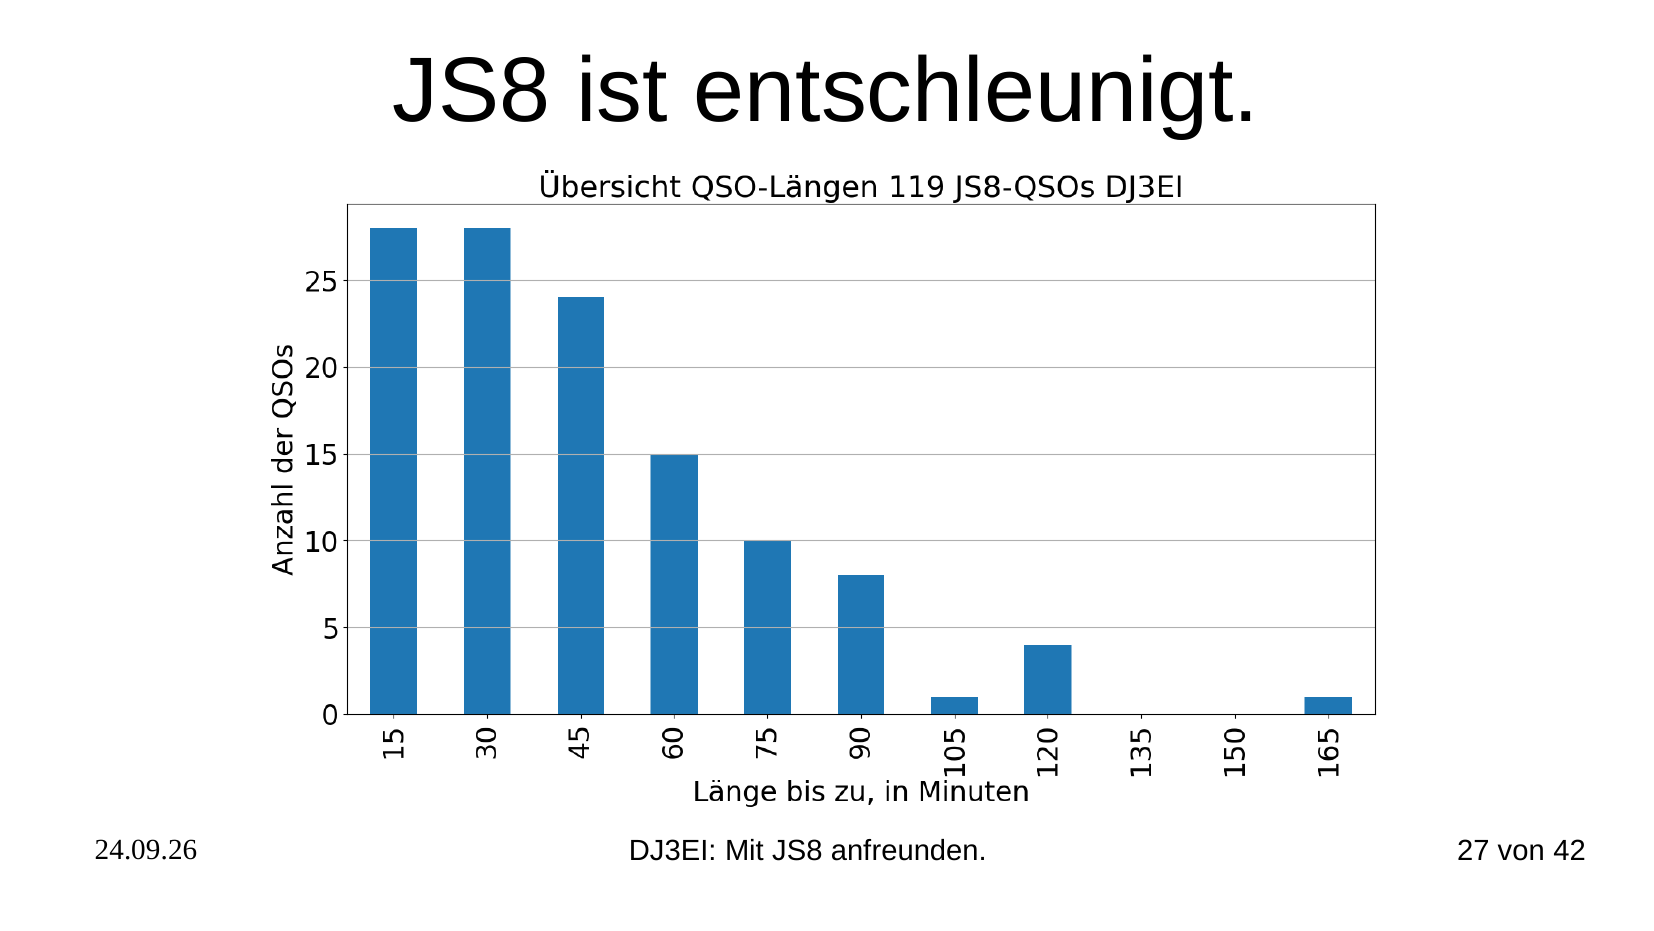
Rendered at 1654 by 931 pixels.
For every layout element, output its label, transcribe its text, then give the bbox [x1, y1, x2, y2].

title JS8 ist entschleunigt. [82, 11, 1571, 168]
picture [263, 161, 1382, 815]
